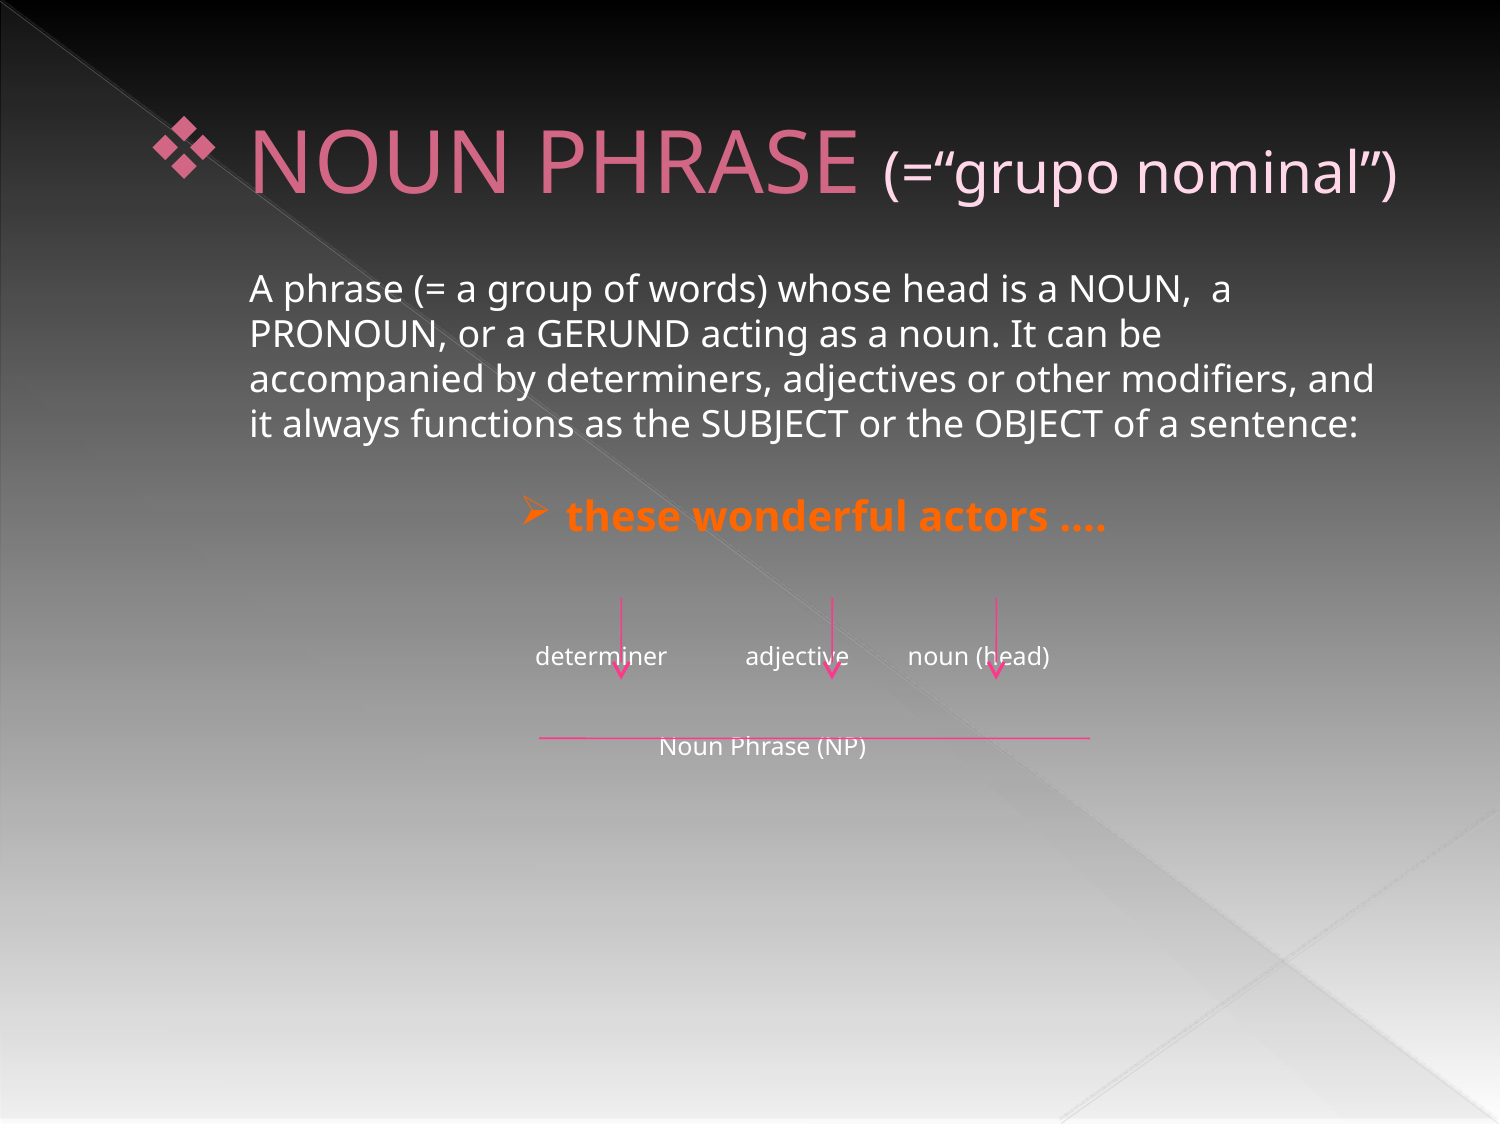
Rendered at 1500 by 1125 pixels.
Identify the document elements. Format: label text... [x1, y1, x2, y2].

title NOUN PHRASE (=“grupo nominal”) [75, 43, 1425, 274]
text_box A phrase (= a group of words) whose head is a NOUN, a PRONOUN, or a GERUND acting as a noun. It can be accompanied by determiners, adjectives or other modifiers, and it always functions as the SUBJECT or the OBJECT of a sentence: these wonderful actors …. determiner adjective noun (head) Noun Phrase (NP) [234, 257, 1395, 878]
